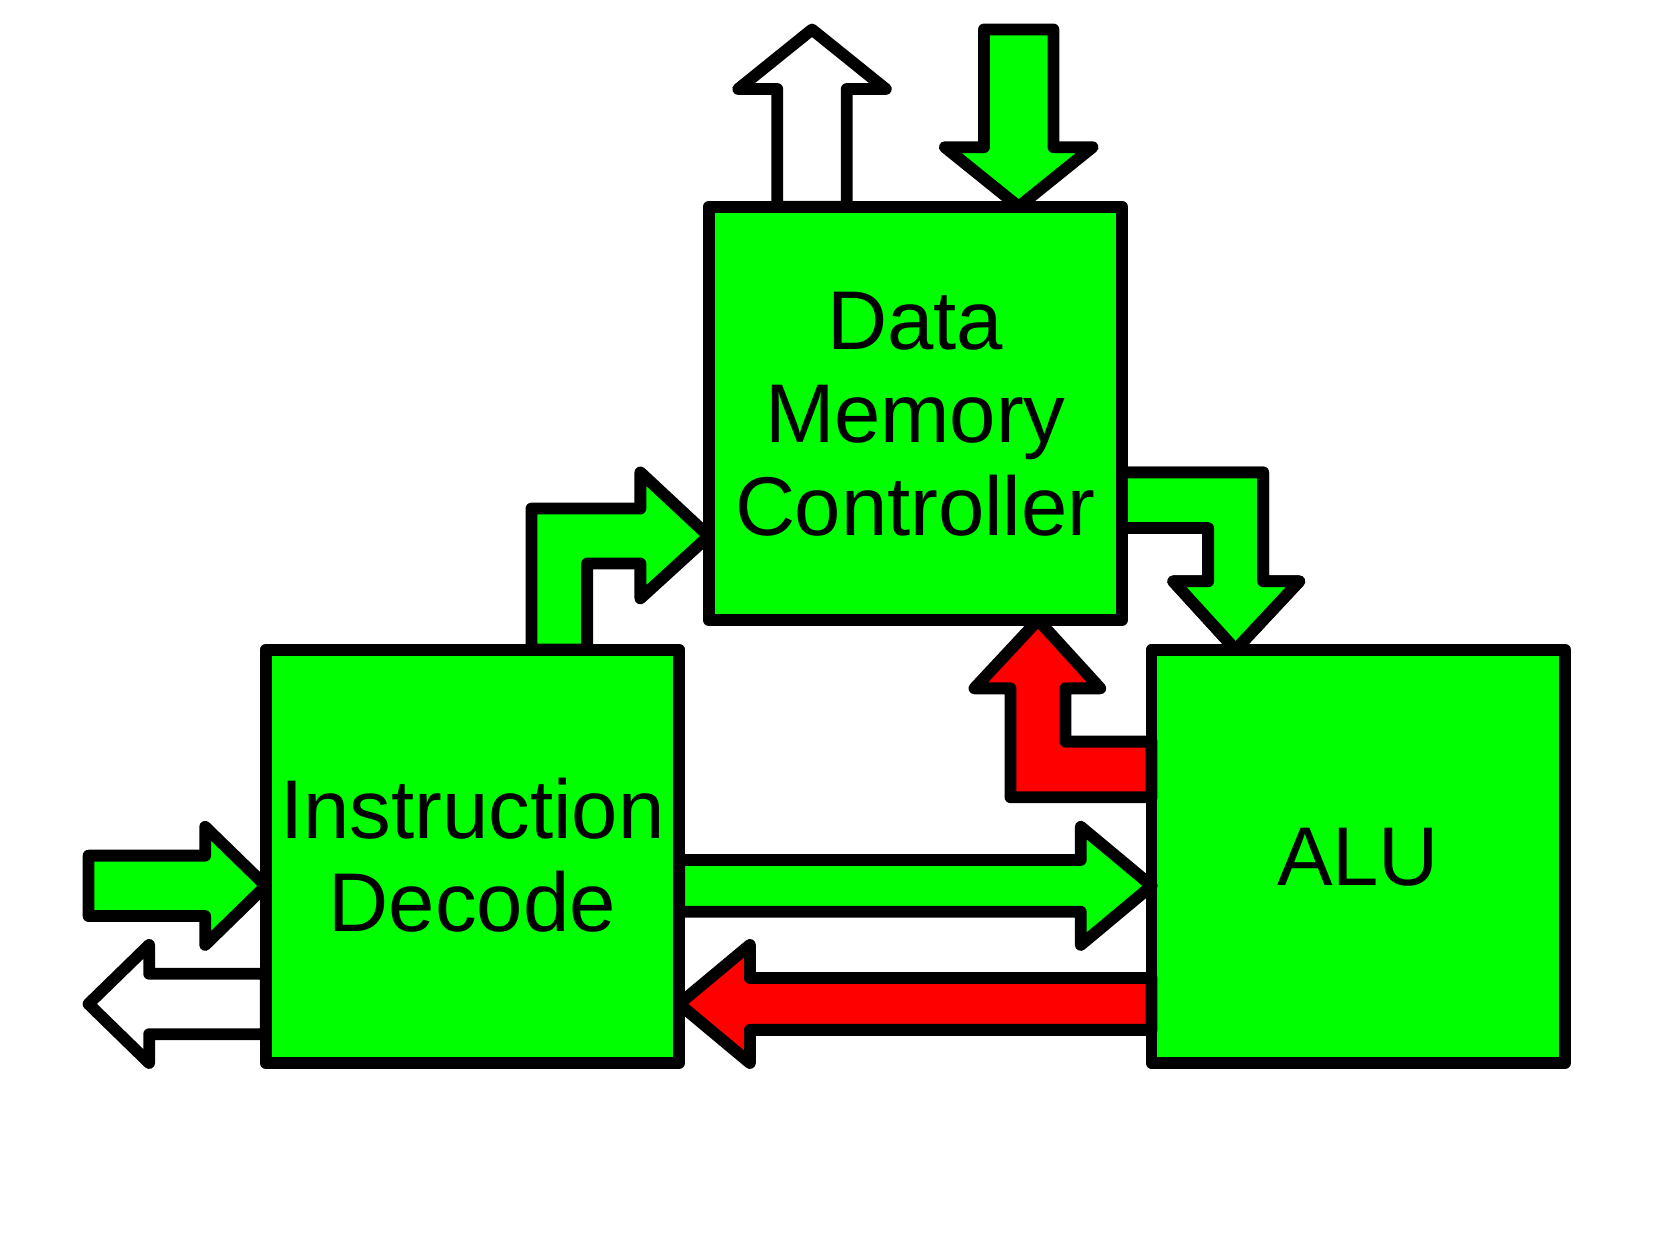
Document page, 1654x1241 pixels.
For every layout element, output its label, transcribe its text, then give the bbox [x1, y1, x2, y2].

text_box [531, 472, 709, 650]
text_box [88, 944, 266, 1064]
text_box [88, 826, 266, 945]
text_box [944, 29, 1093, 207]
text_box Data Memory Controller [708, 206, 1123, 621]
text_box [679, 826, 1152, 945]
text_box ALU [1151, 649, 1565, 1063]
text_box [1122, 472, 1300, 650]
text_box Instruction Decode [265, 649, 680, 1063]
text_box [974, 620, 1152, 798]
text_box [738, 29, 886, 207]
text_box [679, 944, 1152, 1064]
